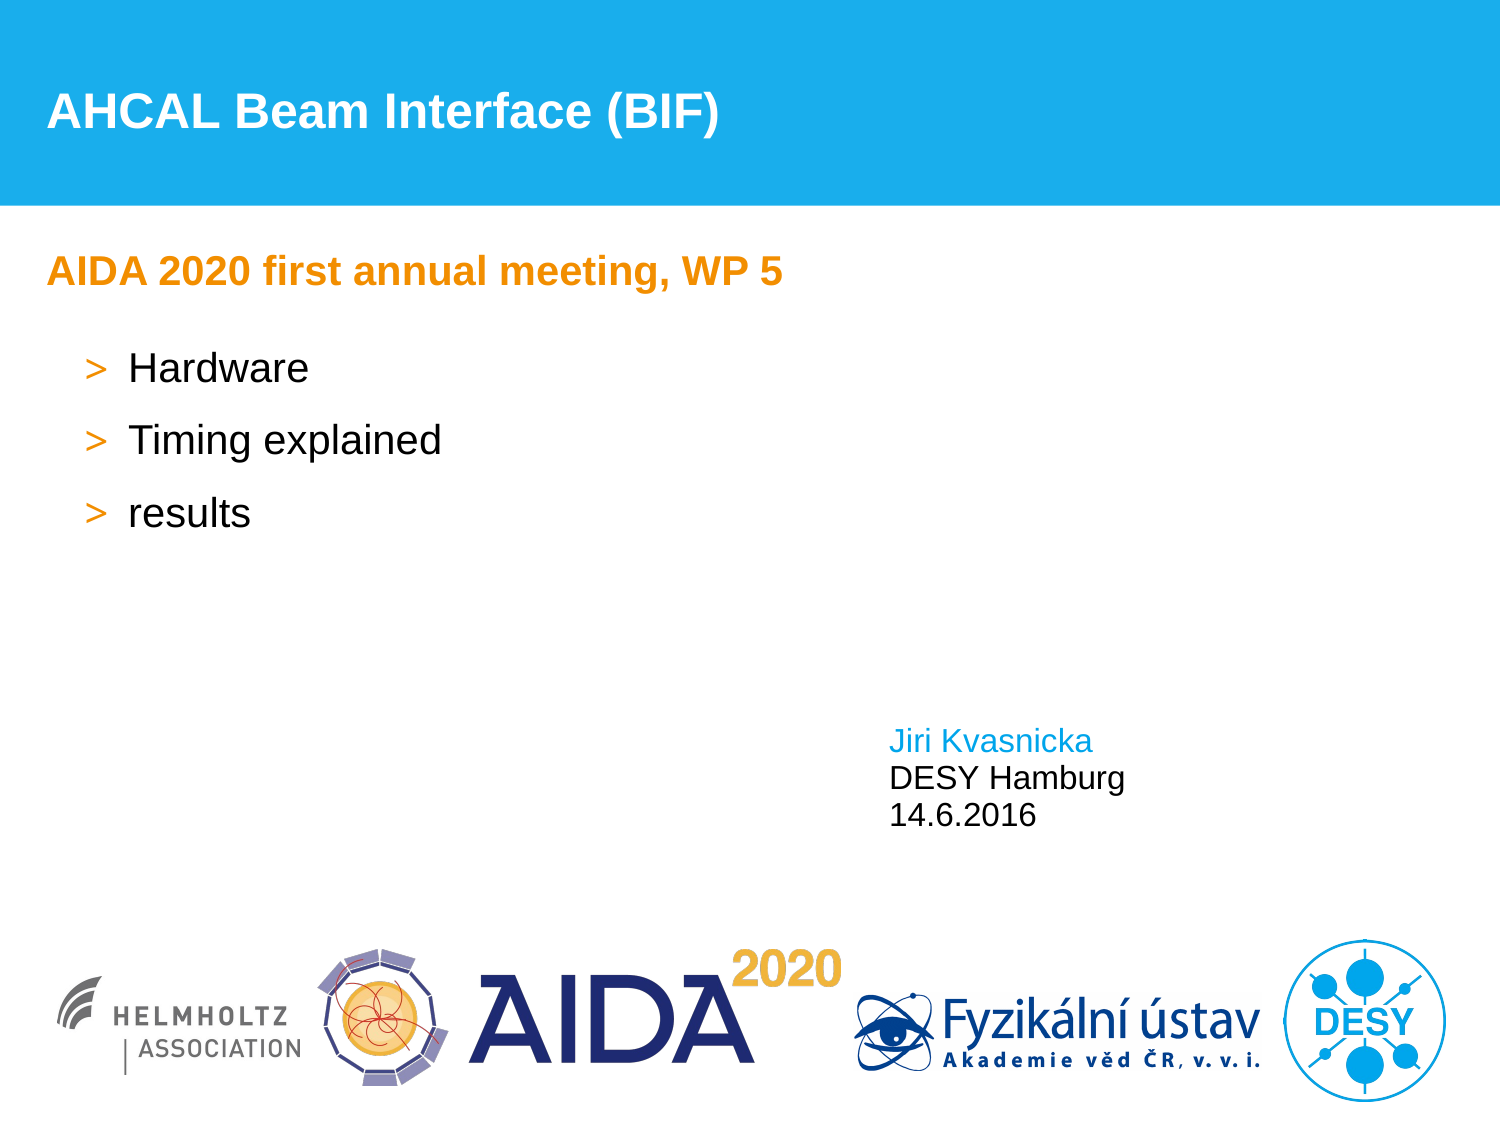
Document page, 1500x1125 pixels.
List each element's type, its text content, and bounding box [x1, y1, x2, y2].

list Hardware Timing explained results [41, 344, 1111, 766]
title AHCAL Beam Interface (BIF) [46, 7, 1444, 216]
picture [853, 992, 1262, 1071]
picture [1379, 1035, 1446, 1102]
picture [317, 949, 841, 1086]
subtitle AIDA 2020 first annual meeting, WP 5 [46, 231, 1446, 311]
picture [1283, 939, 1360, 1015]
picture [1370, 939, 1446, 1007]
text_box Jiri Kvasnicka DESY Hamburg 14.6.2016 [874, 714, 1500, 842]
picture [1283, 1027, 1351, 1102]
picture [1287, 943, 1443, 1099]
picture [57, 976, 300, 1075]
